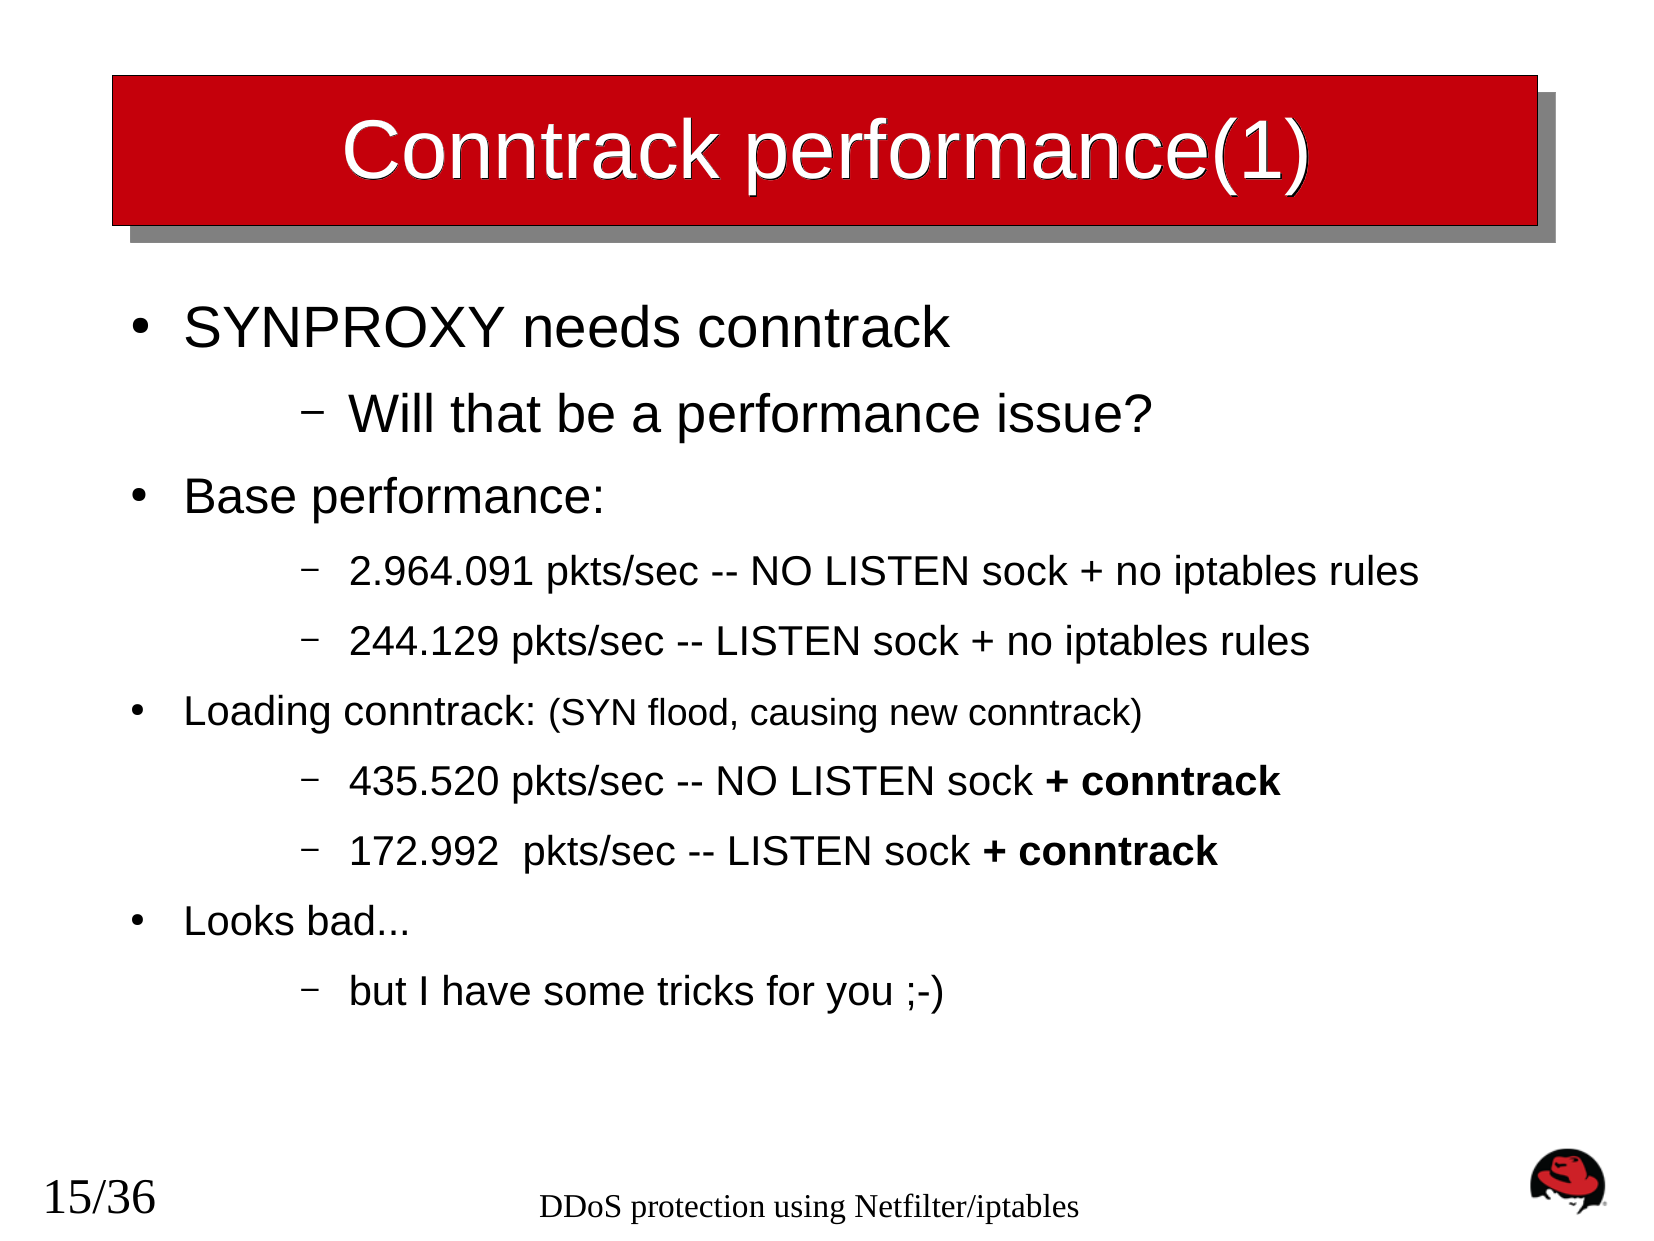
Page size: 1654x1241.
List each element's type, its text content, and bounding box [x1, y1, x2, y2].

title Conntrack performance(1) [116, 75, 1538, 226]
list SYNPROXY needs conntrack Will that be a performance issue? Base performance: 2.964.091 pkts/sec -- NO LISTEN sock + no iptables rules 244.129 pkts/sec -- LISTEN sock + no iptables rules Loading conntrack: (SYN flood, causing new conntrack) 435.520 pkts/sec -- NO LISTEN sock + conntrack 172.992 pkts/sec -- LISTEN sock + conntrack Looks bad... but I have some tricks for you ;-) [112, 295, 1538, 1126]
picture [1529, 1146, 1613, 1224]
